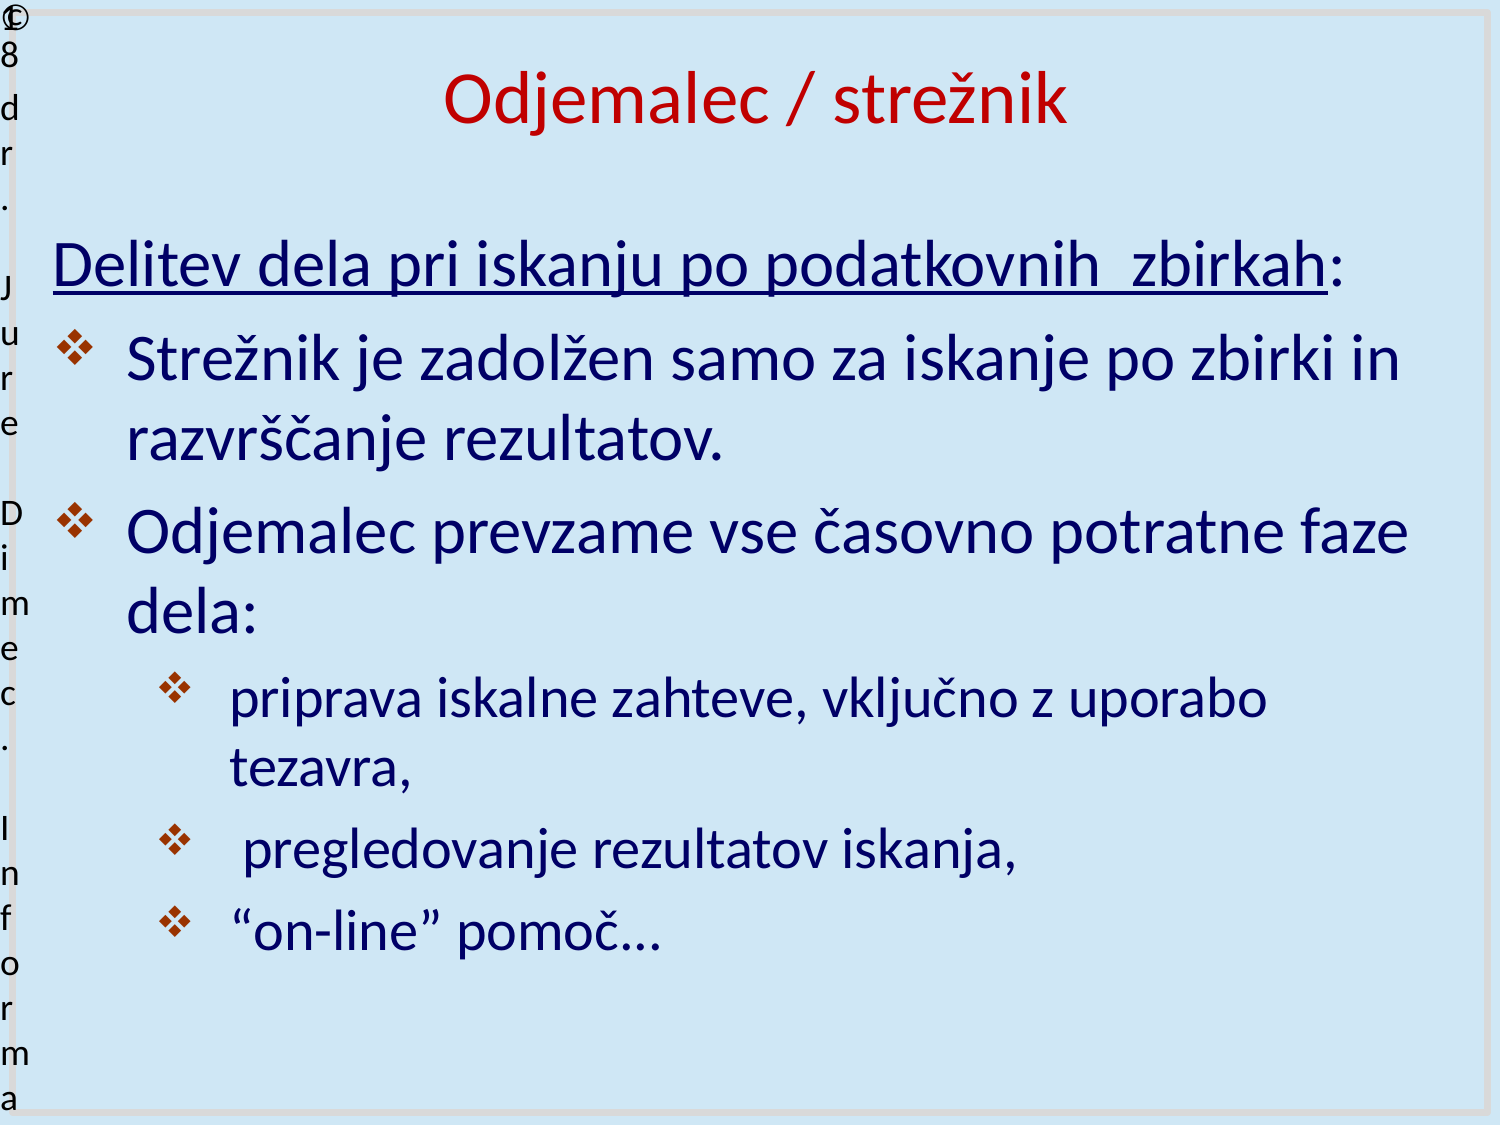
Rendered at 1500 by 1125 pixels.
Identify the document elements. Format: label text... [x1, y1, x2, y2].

list Delitev dela pri iskanju po podatkovnih zbirkah: Strežnik je zadolžen samo za iskanje po zbirki in razvrščanje rezultatov. Odjemalec prevzame vse časovno potratne faze dela: priprava iskalne zahteve, vključno z uporabo tezavra, pregledovanje rezultatov iskanja, “on-line” pomoč... [37, 212, 1475, 1050]
title Odjemalec / strežnik [37, 37, 1475, 150]
